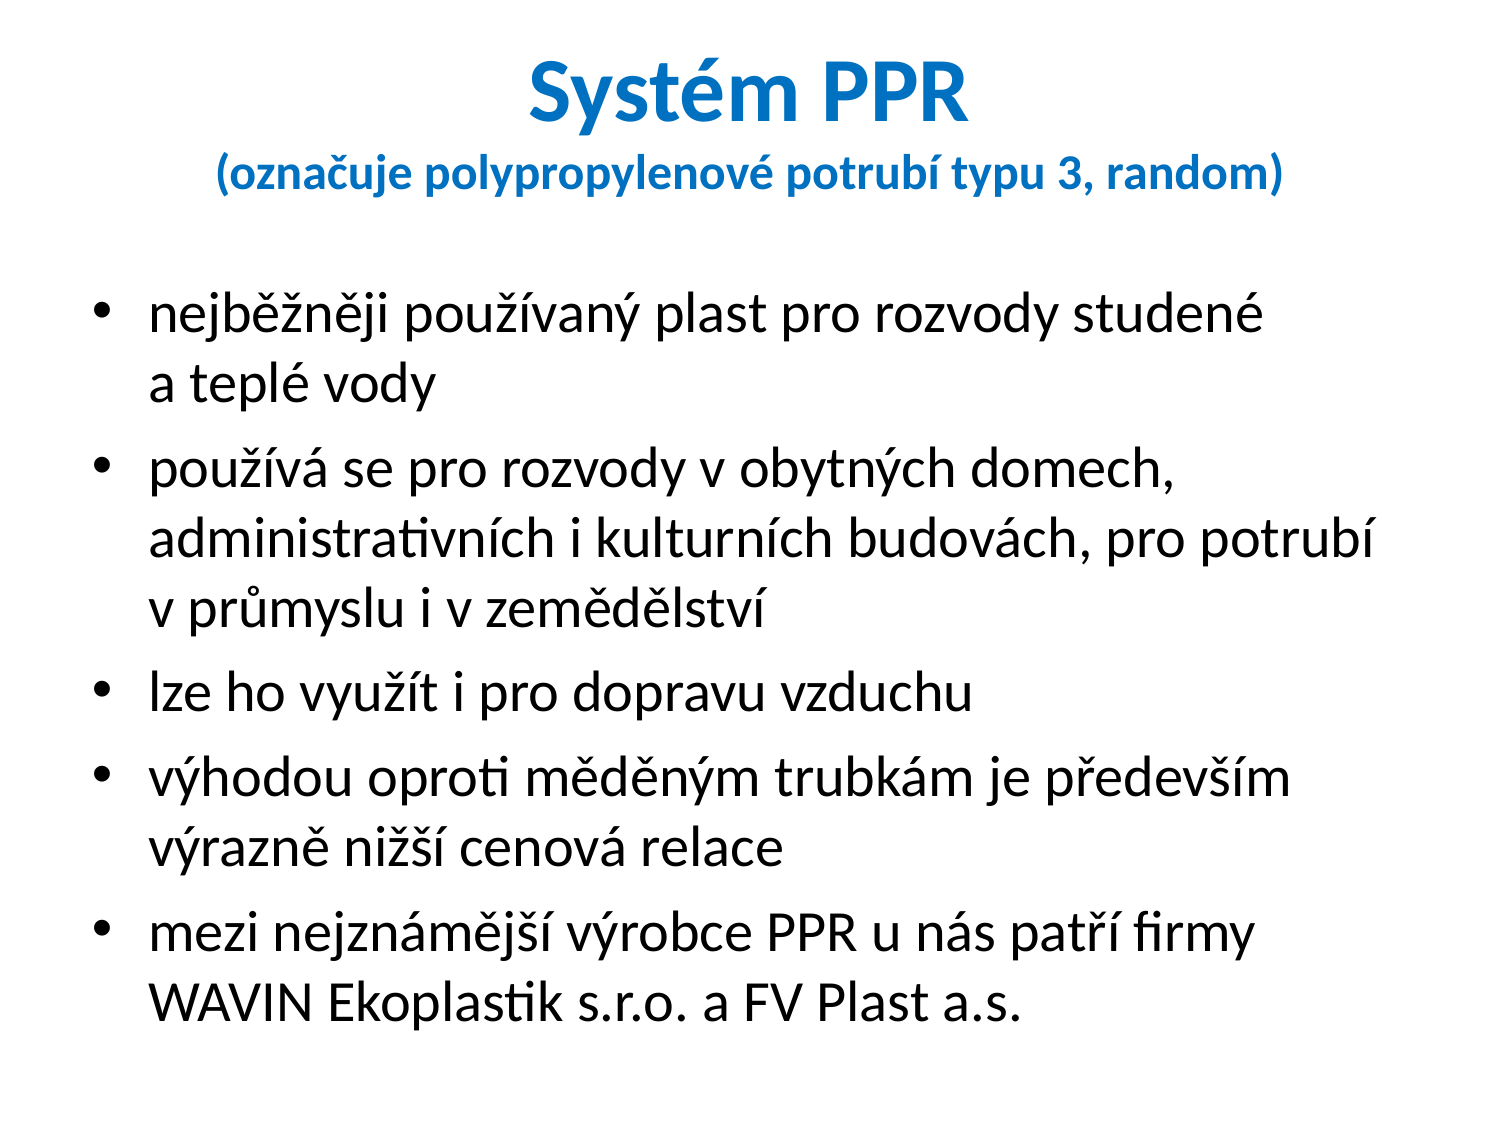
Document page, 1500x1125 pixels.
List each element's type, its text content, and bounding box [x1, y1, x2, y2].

title Systém PPR (označuje polypropylenové potrubí typu 3, random) [75, 21, 1426, 267]
list nejběžněji používaný plast pro rozvody studené a teplé vody používá se pro rozvody v obytných domech, administrativních i kulturních budovách, pro potrubí v průmyslu i v zemědělství lze ho využít i pro dopravu vzduchu výhodou oproti měděným trubkám je především výrazně nižší cenová relace mezi nejznámější výrobce PPR u nás patří firmy WAVIN Ekoplastik s.r.o. a FV Plast a.s. [76, 267, 1427, 1125]
